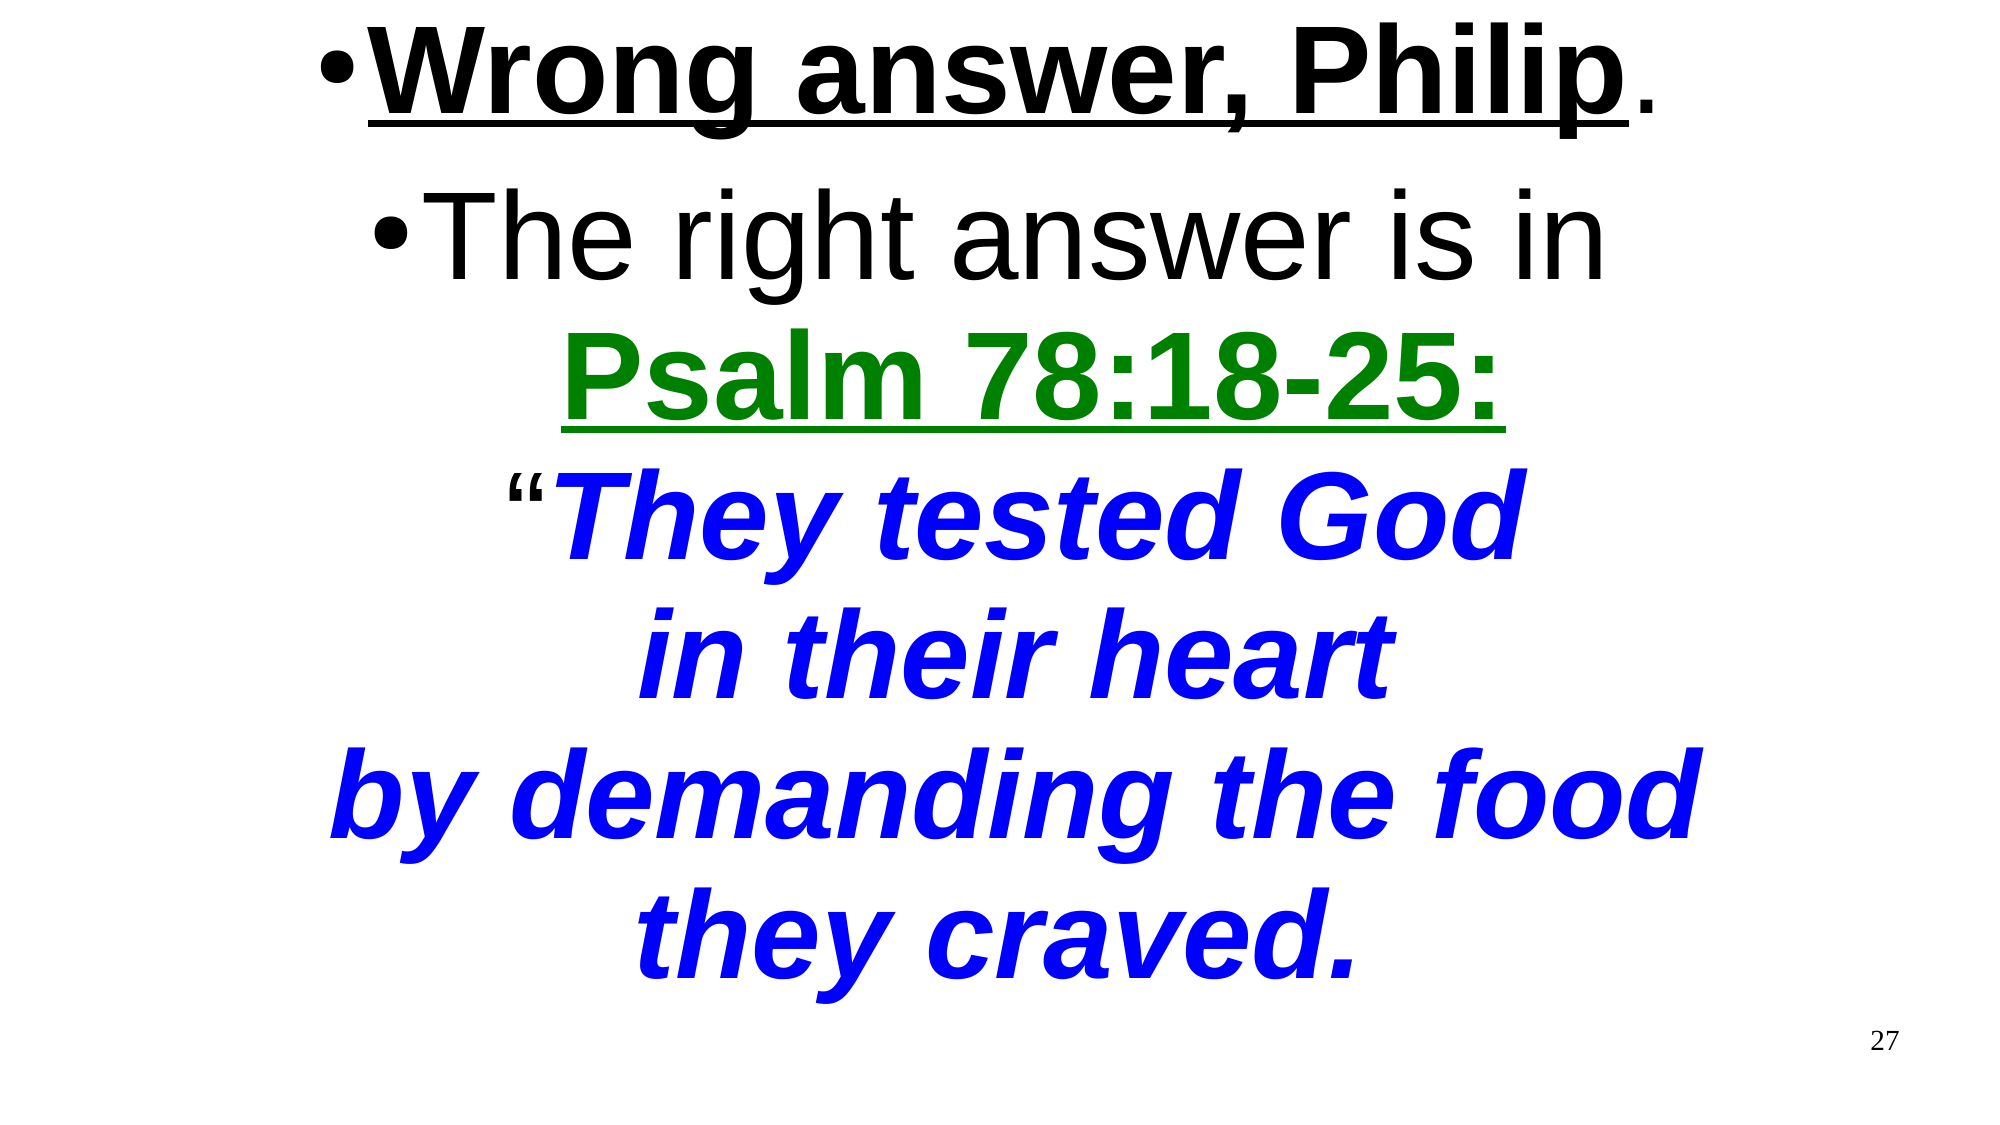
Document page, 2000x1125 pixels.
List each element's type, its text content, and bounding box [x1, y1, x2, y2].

list Wrong answer, Philip. The right answer is in Psalm 78:18-25: “They tested God in their heart by demanding the food they craved. [0, 0, 1996, 1123]
